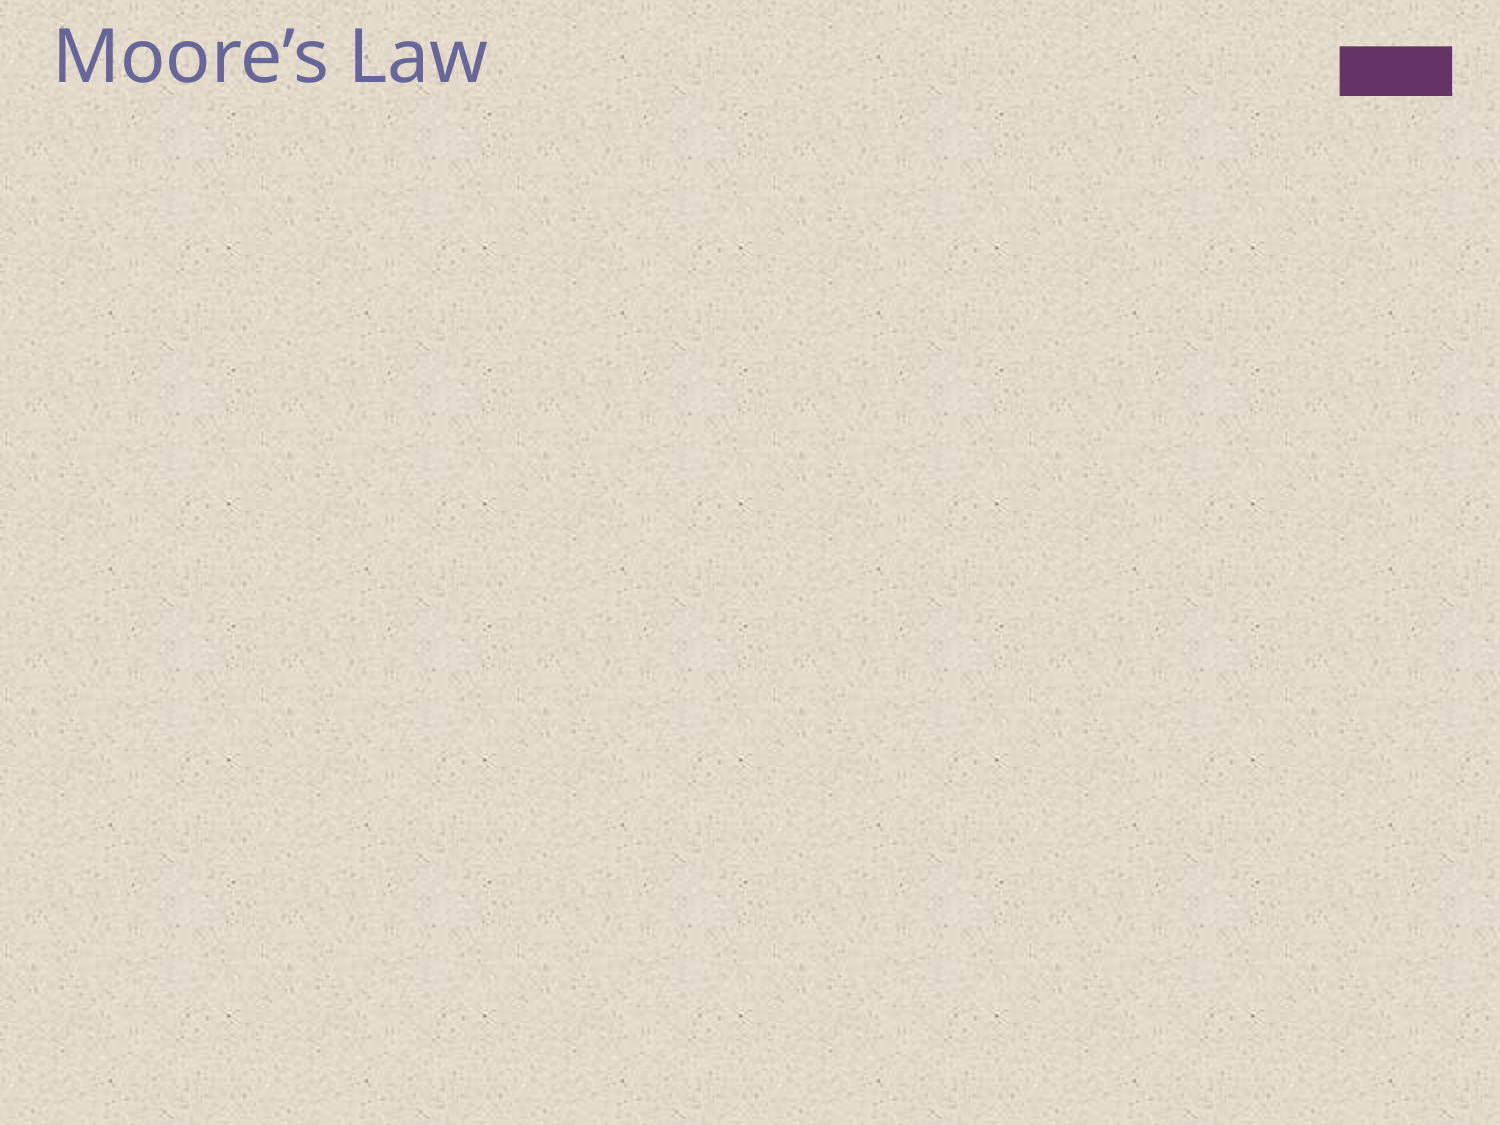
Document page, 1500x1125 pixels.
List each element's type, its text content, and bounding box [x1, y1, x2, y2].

picture [0, 0, 1500, 1125]
title Moore’s Law [37, 0, 538, 163]
